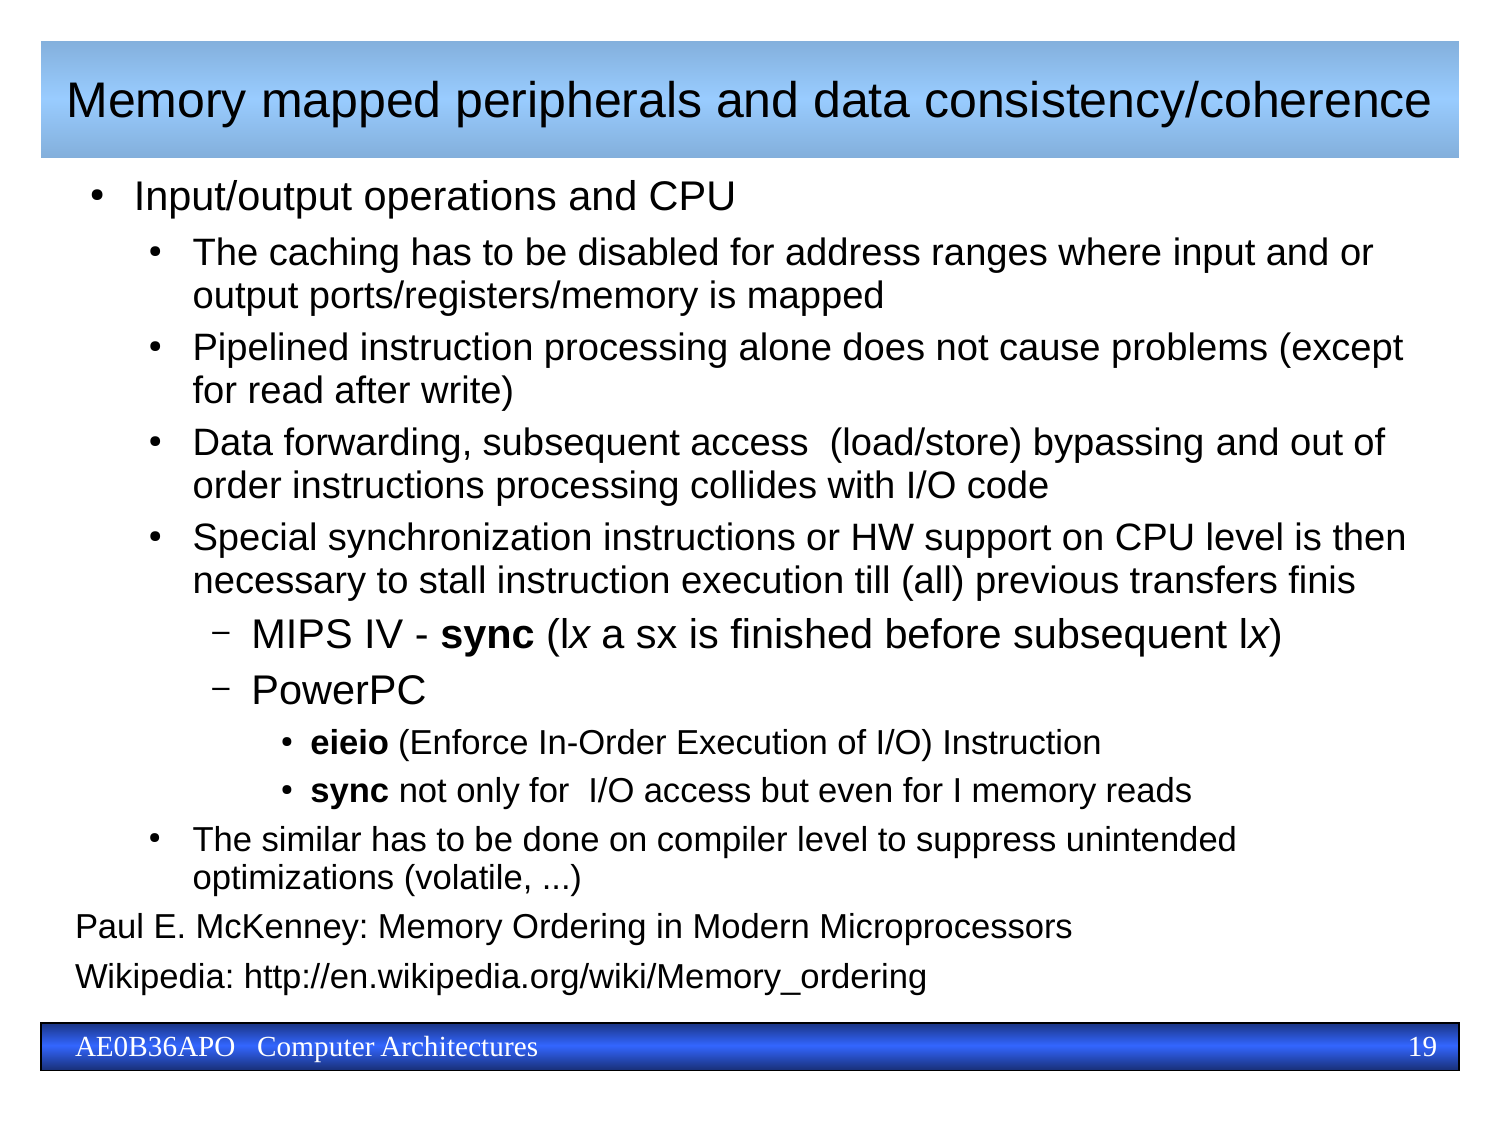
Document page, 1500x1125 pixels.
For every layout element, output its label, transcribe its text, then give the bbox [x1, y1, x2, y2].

title Memory mapped peripherals and data consistency/coherence [41, 41, 1459, 158]
list Input/output operations and CPU The caching has to be disabled for address ranges where input and or output ports/registers/memory is mapped Pipelined instruction processing alone does not cause problems (except for read after write) Data forwarding, subsequent access (load/store) bypassing and out of order instructions processing collides with I/O code Special synchronization instructions or HW support on CPU level is then necessary to stall instruction execution till (all) previous transfers finis MIPS IV - sync (lx a sx is finished before subsequent lx) PowerPC eieio (Enforce In-Order Execution of I/O) Instruction sync not only for I/O access but even for I memory reads The similar has to be done on compiler level to suppress unintended optimizations (volatile, ...) Paul E. McKenney: Memory Ordering in Modern Microprocessors Wikipedia: http://en.wikipedia.org/wiki/Memory_ordering [75, 172, 1426, 1013]
